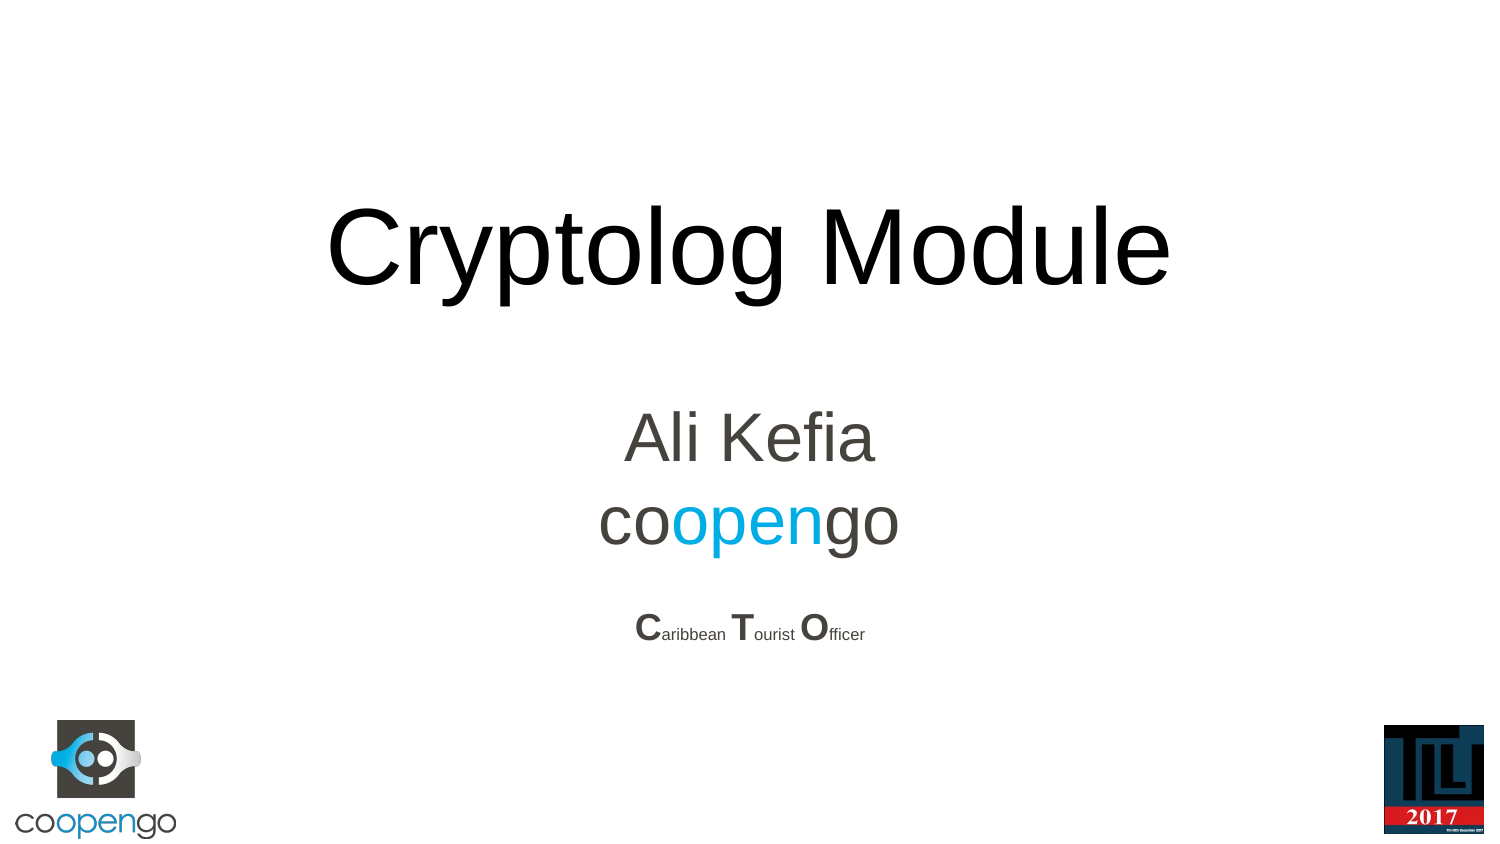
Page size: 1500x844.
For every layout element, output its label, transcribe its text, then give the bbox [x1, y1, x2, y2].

picture [81, 817, 94, 830]
picture [15, 720, 176, 839]
picture [1384, 725, 1484, 834]
title Cryptolog Module [51, 146, 1449, 322]
subtitle Ali Kefia coopengo Caribbean Tourist Officer [51, 378, 1449, 745]
